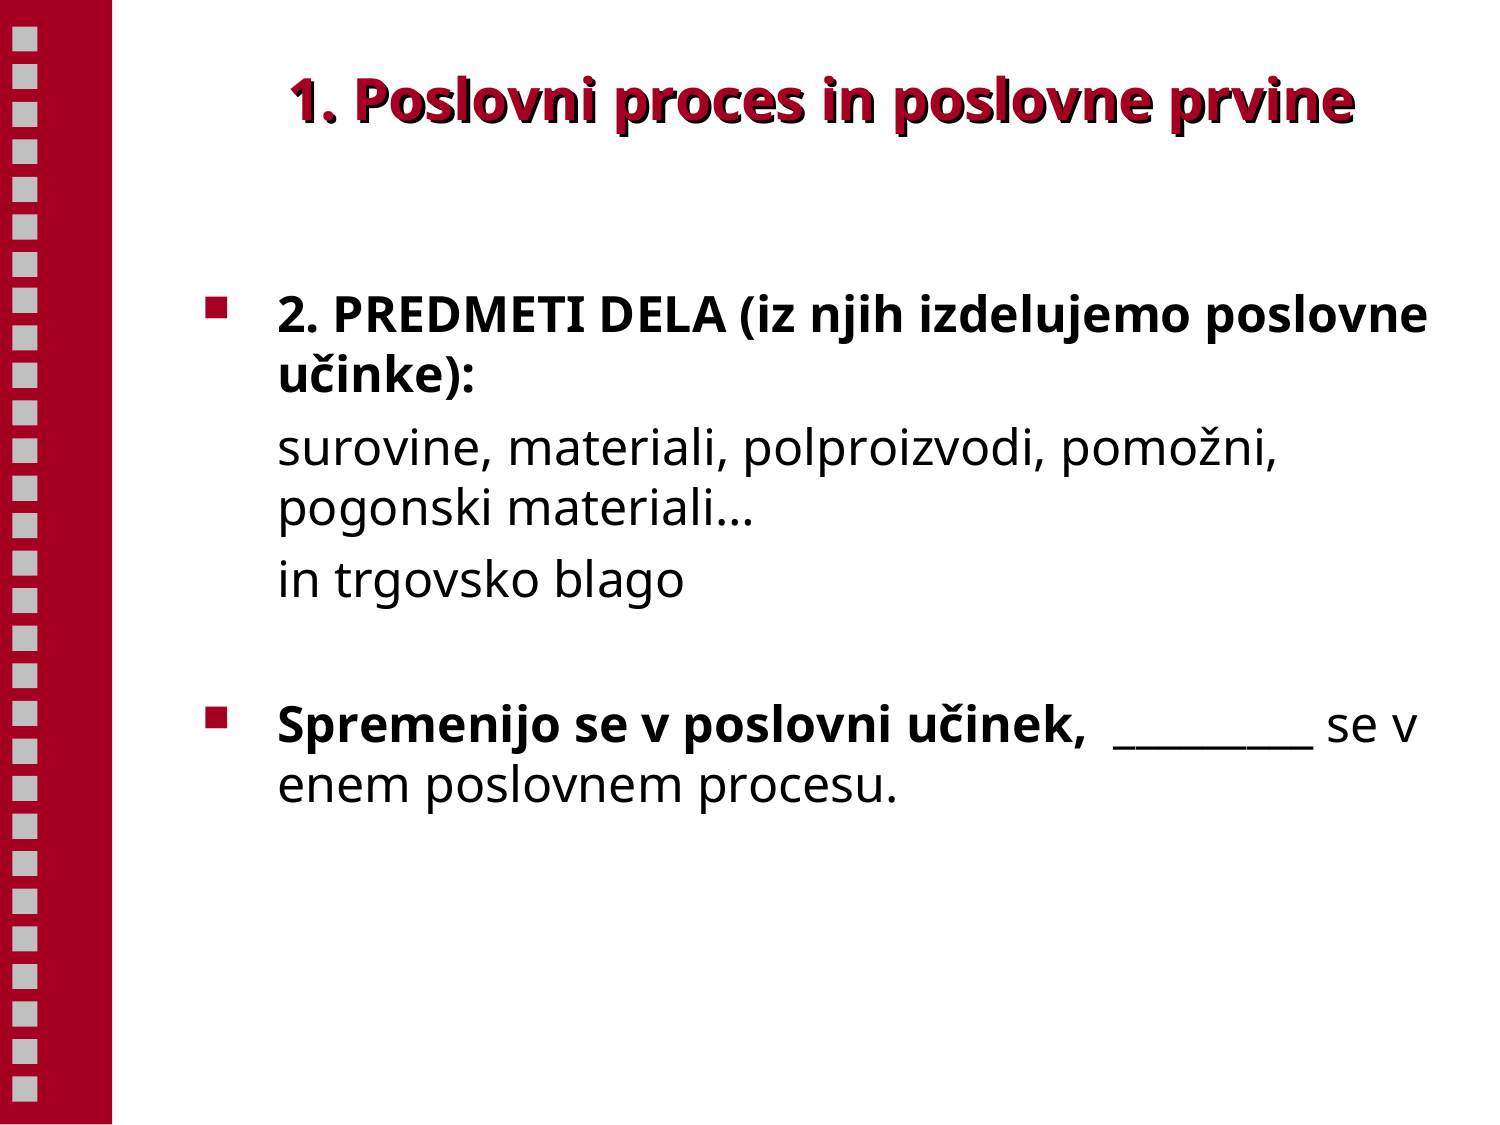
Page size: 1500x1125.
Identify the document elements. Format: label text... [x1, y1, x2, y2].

text_box 1. Poslovni proces in poslovne prvine [183, 30, 1459, 164]
text_box 2. PREDMETI DELA (iz njih izdelujemo poslovne učinke): surovine, materiali, polproizvodi, pomožni, pogonski materiali… in trgovsko blago Spremenijo se v poslovni učinek, _________ se v enem poslovnem procesu. [187, 275, 1463, 925]
